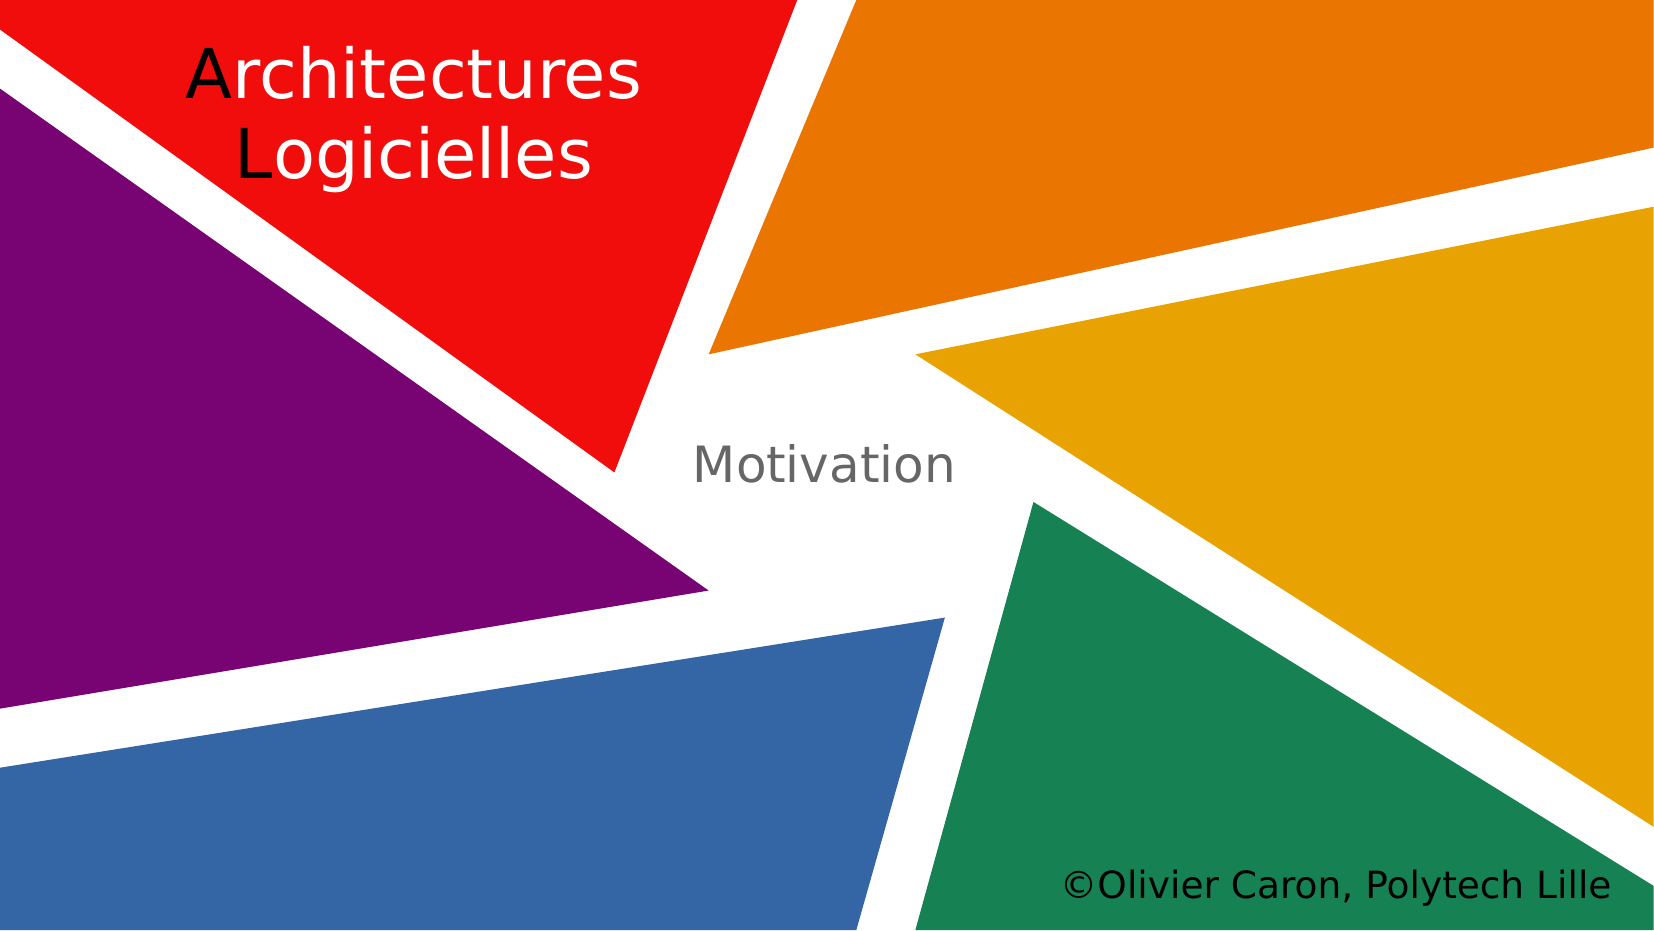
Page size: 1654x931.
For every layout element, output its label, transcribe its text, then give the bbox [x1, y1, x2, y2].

title Architectures Logicielles [82, 34, 746, 195]
subtitle Motivation [614, 313, 1035, 618]
text_box ©Olivier Caron, Polytech Lille [1045, 856, 1654, 931]
